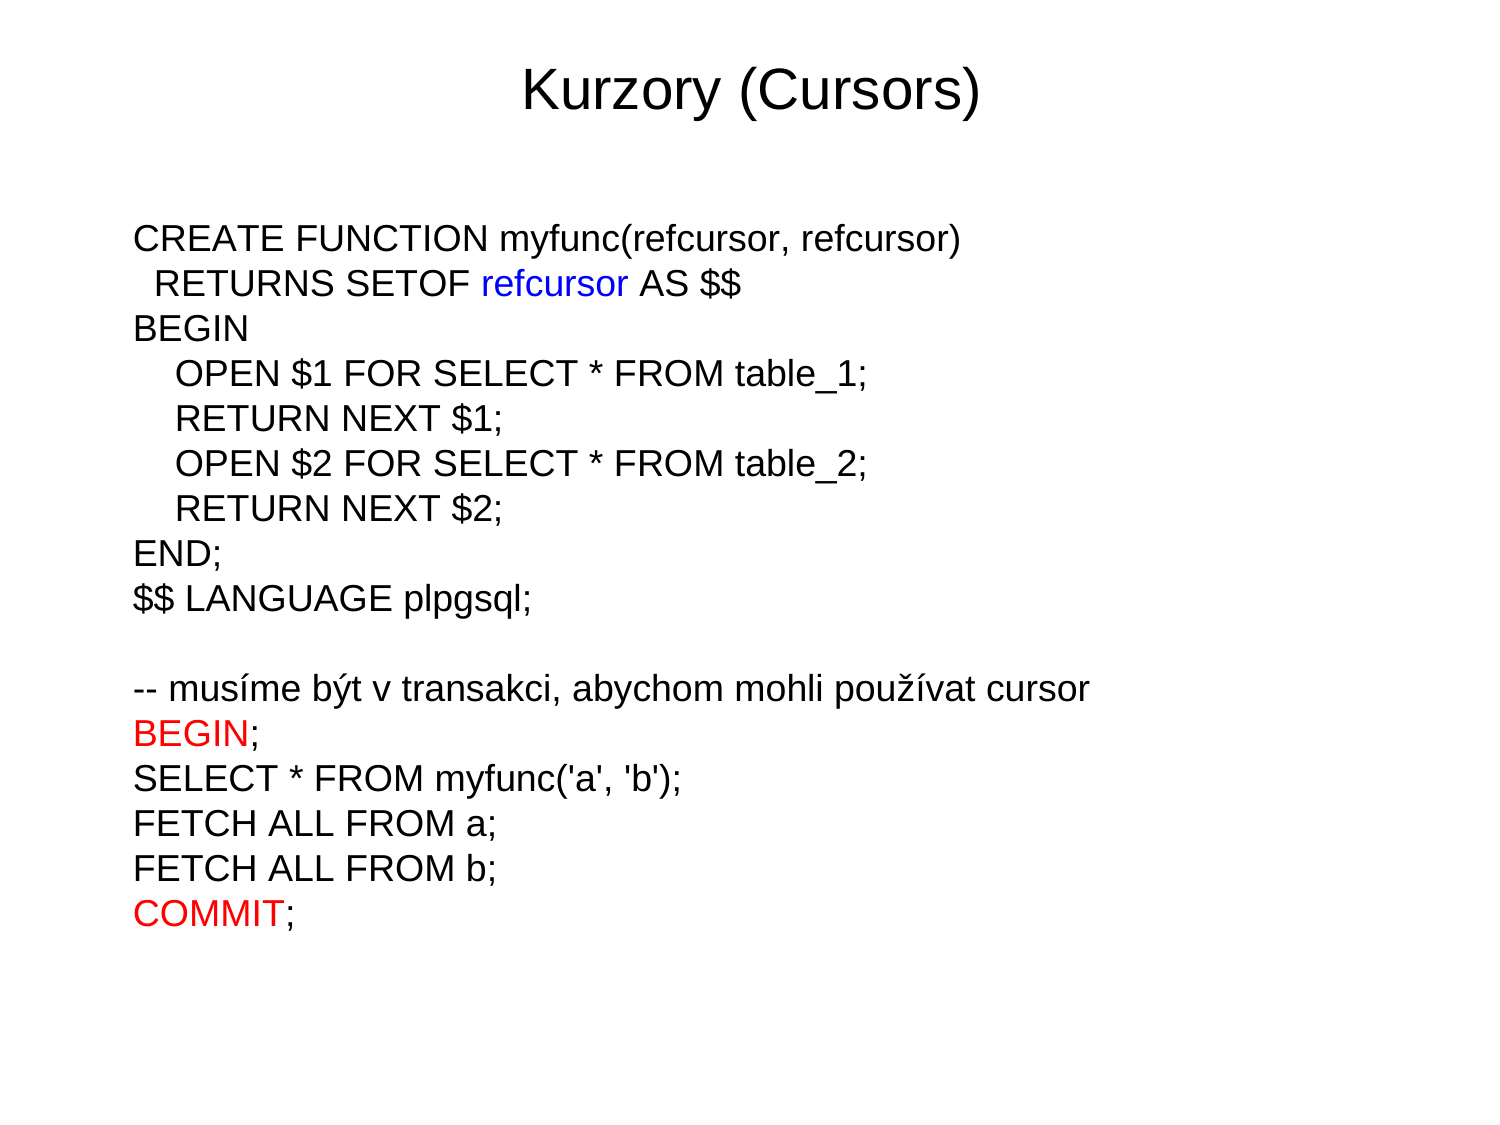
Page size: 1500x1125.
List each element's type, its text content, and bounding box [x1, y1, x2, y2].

text_box CREATE FUNCTION myfunc(refcursor, refcursor) RETURNS SETOF refcursor AS $$ BEGIN OPEN $1 FOR SELECT * FROM table_1; RETURN NEXT $1; OPEN $2 FOR SELECT * FROM table_2; RETURN NEXT $2; END; $$ LANGUAGE plpgsql; -- musíme být v transakci, abychom mohli používat cursor BEGIN; SELECT * FROM myfunc('a', 'b'); FETCH ALL FROM a; FETCH ALL FROM b; COMMIT; [118, 206, 1335, 942]
title Kurzory (Cursors) [76, 29, 1427, 144]
